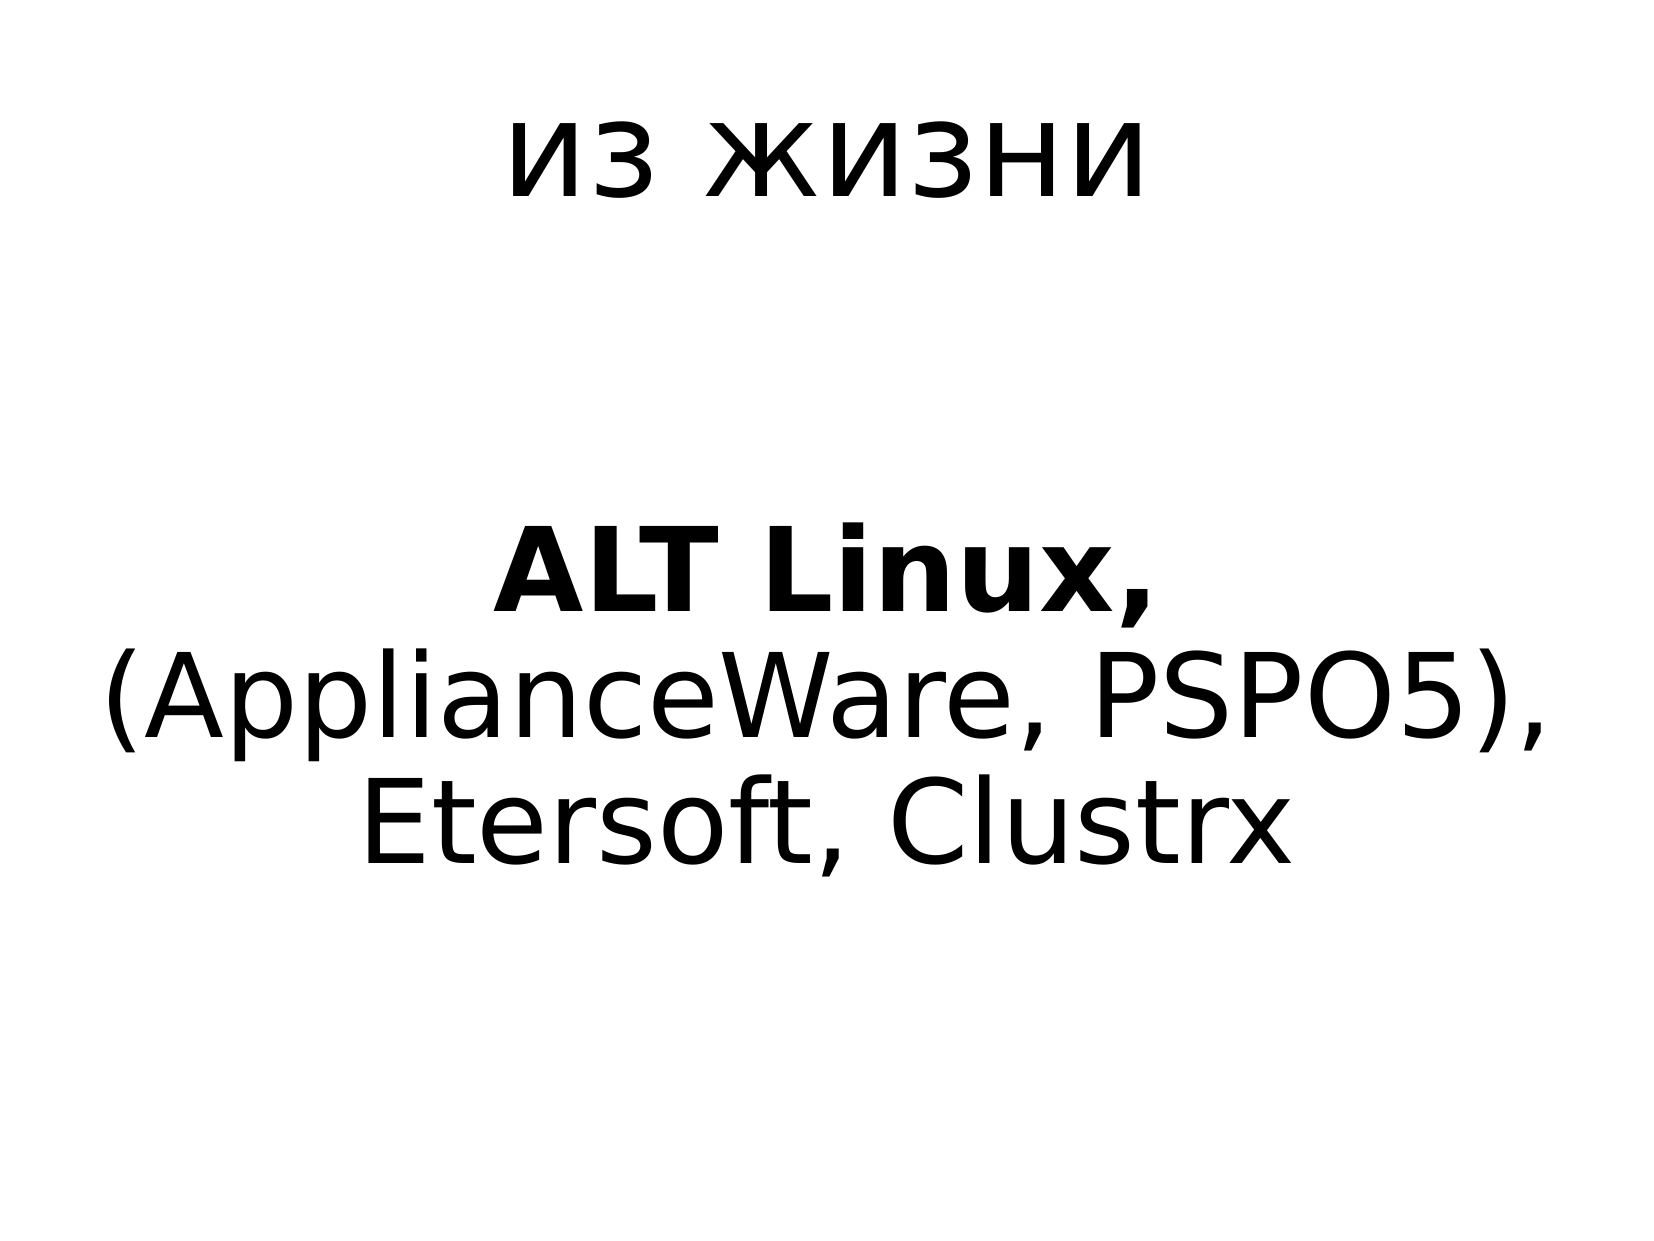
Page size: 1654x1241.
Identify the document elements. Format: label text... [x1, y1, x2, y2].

title из жизни [82, 49, 1571, 257]
subtitle ALT Linux, (ApplianceWare, PSPO5), Etersoft, Clustrx [82, 290, 1571, 1109]
